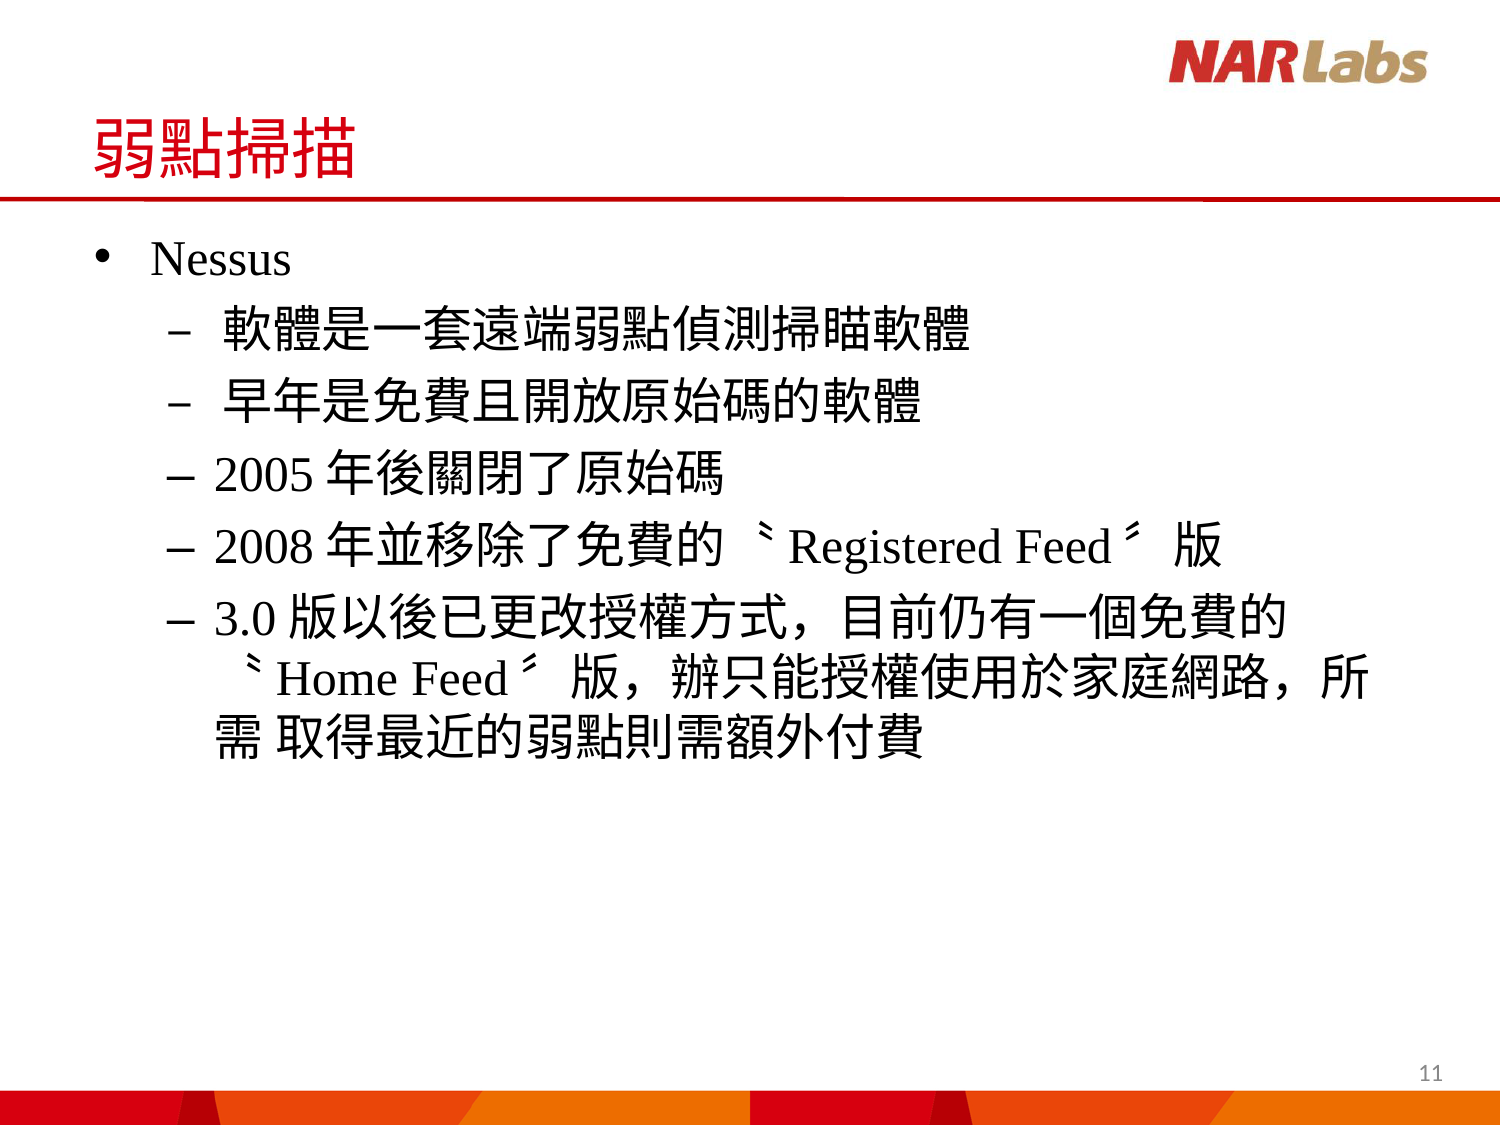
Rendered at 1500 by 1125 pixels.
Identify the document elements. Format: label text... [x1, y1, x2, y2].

text_box Nessus – 軟體是一套遠端弱點偵測掃瞄軟體 – 早年是免費且開放原始碼的軟體 – 2005年後關閉了原始碼 – 2008年並移除了免費的〝Registered Feed〞版 – 3.0版以後已更改授權方式，目前仍有一個免費的 〝Home Feed〞版，辦只能授權使用於家庭網路，所需 取得最近的弱點則需額外付費 [89, 225, 1399, 768]
text_box 11 [1414, 1056, 1448, 1090]
title 弱點掃描 [89, 107, 1411, 189]
